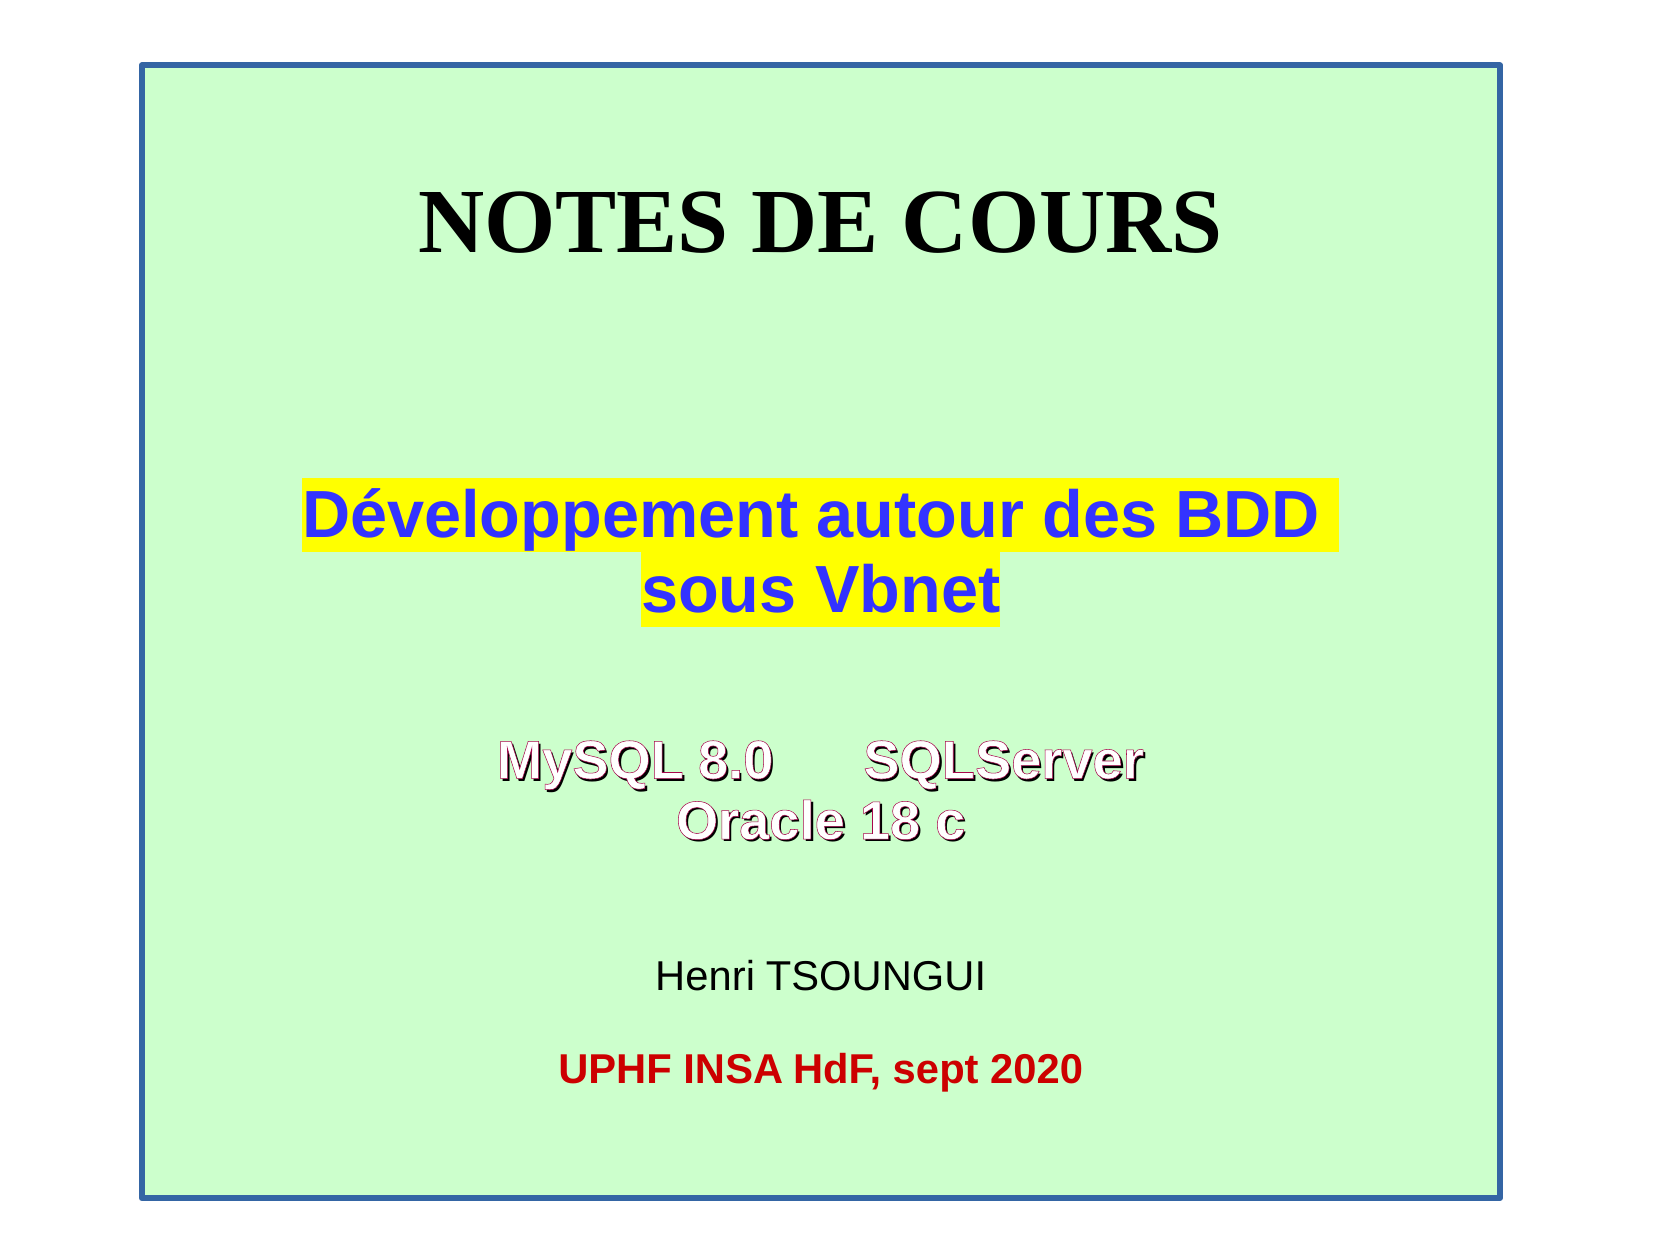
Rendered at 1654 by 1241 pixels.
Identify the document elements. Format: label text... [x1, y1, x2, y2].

title NOTES DE COURS Développement autour des BDD sous Vbnet MySQL 8.0 SQLServer Oracle 18 c Henri TSOUNGUI UPHF INSA HdF, sept 2020 [141, 65, 1501, 1198]
